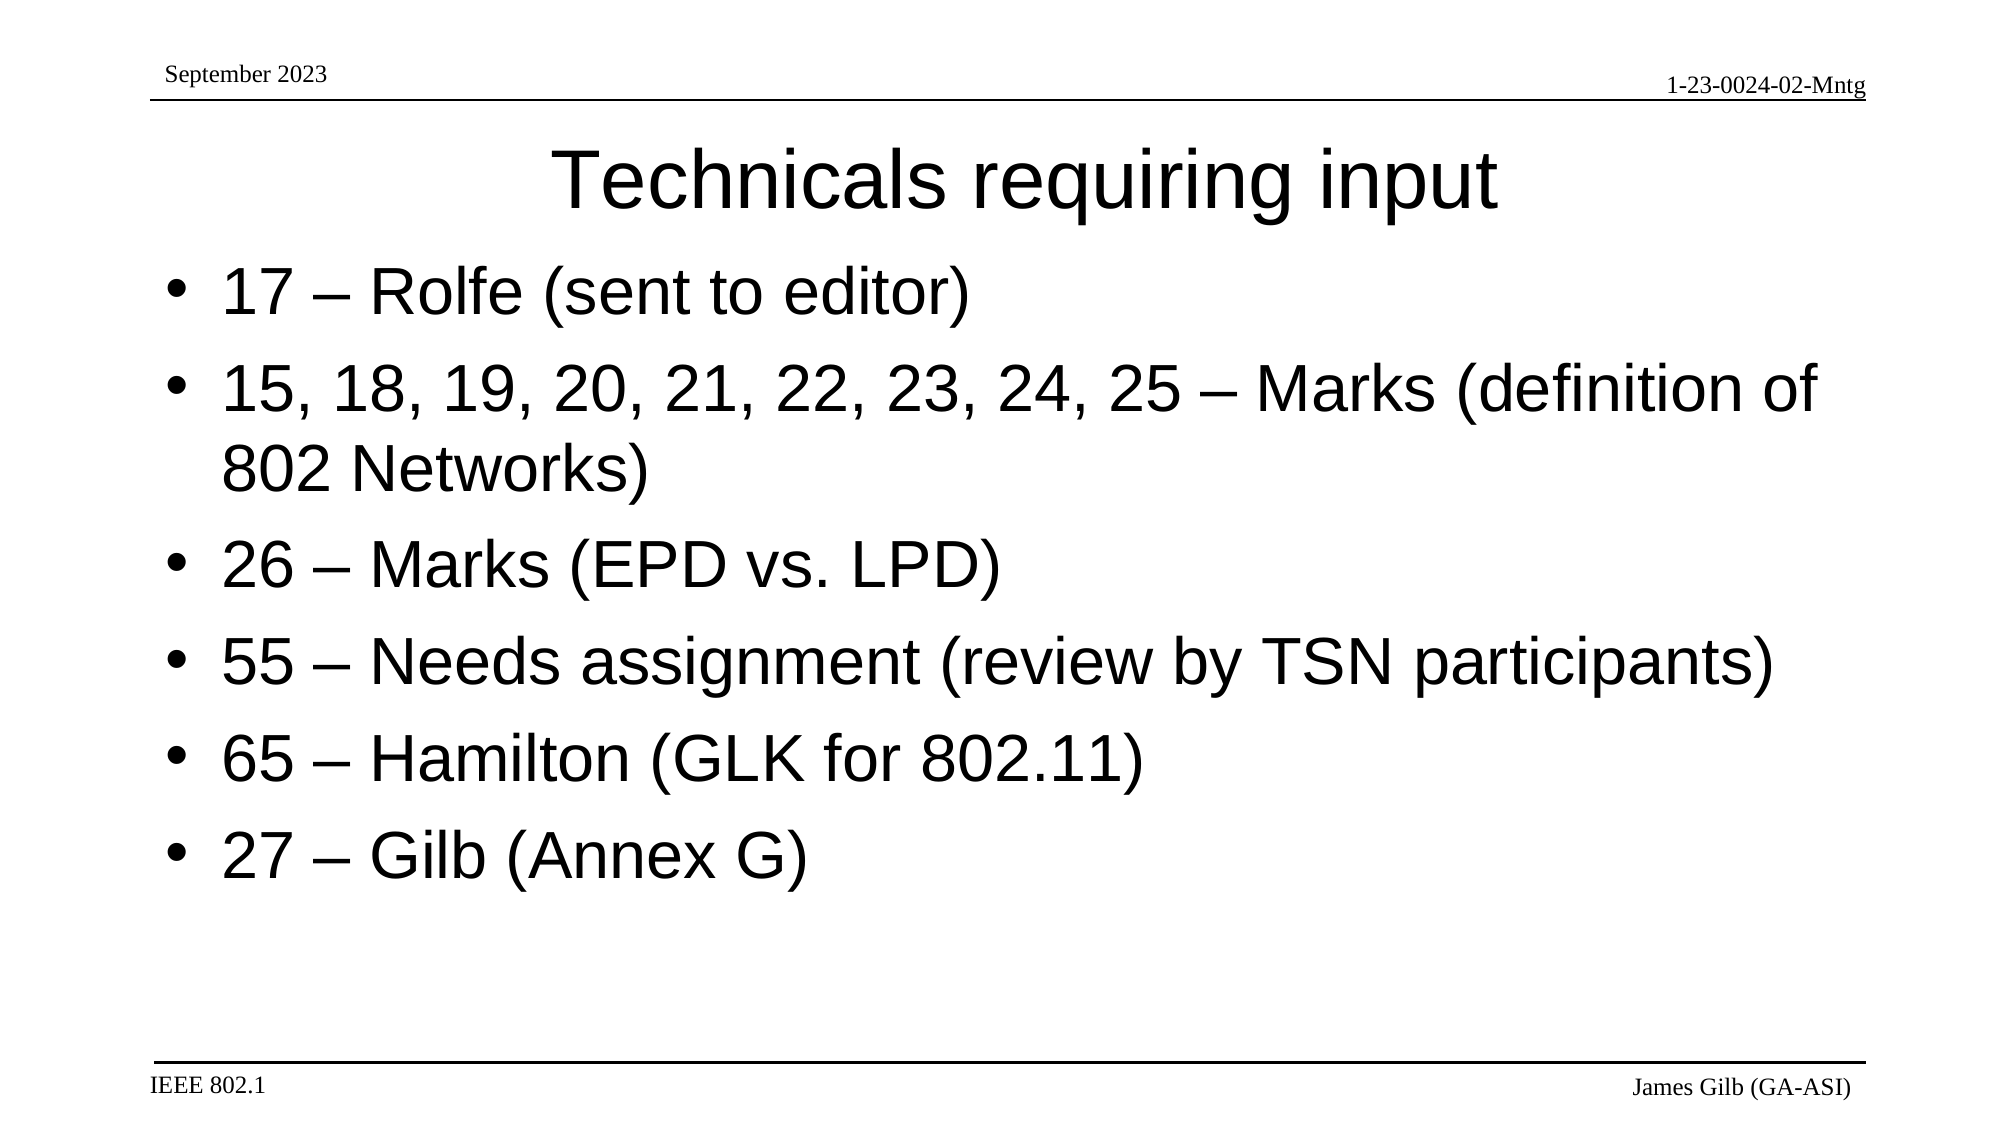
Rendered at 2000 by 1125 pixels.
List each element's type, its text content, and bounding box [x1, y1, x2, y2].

list 17 – Rolfe (sent to editor) 15, 18, 19, 20, 21, 22, 23, 24, 25 – Marks (definition of 802 Networks) 26 – Marks (EPD vs. LPD) 55 – Needs assignment (review by TSN participants) 65 – Hamilton (GLK for 802.11) 27 – Gilb (Annex G) [150, 239, 1900, 1051]
title Technicals requiring input [149, 112, 1900, 238]
